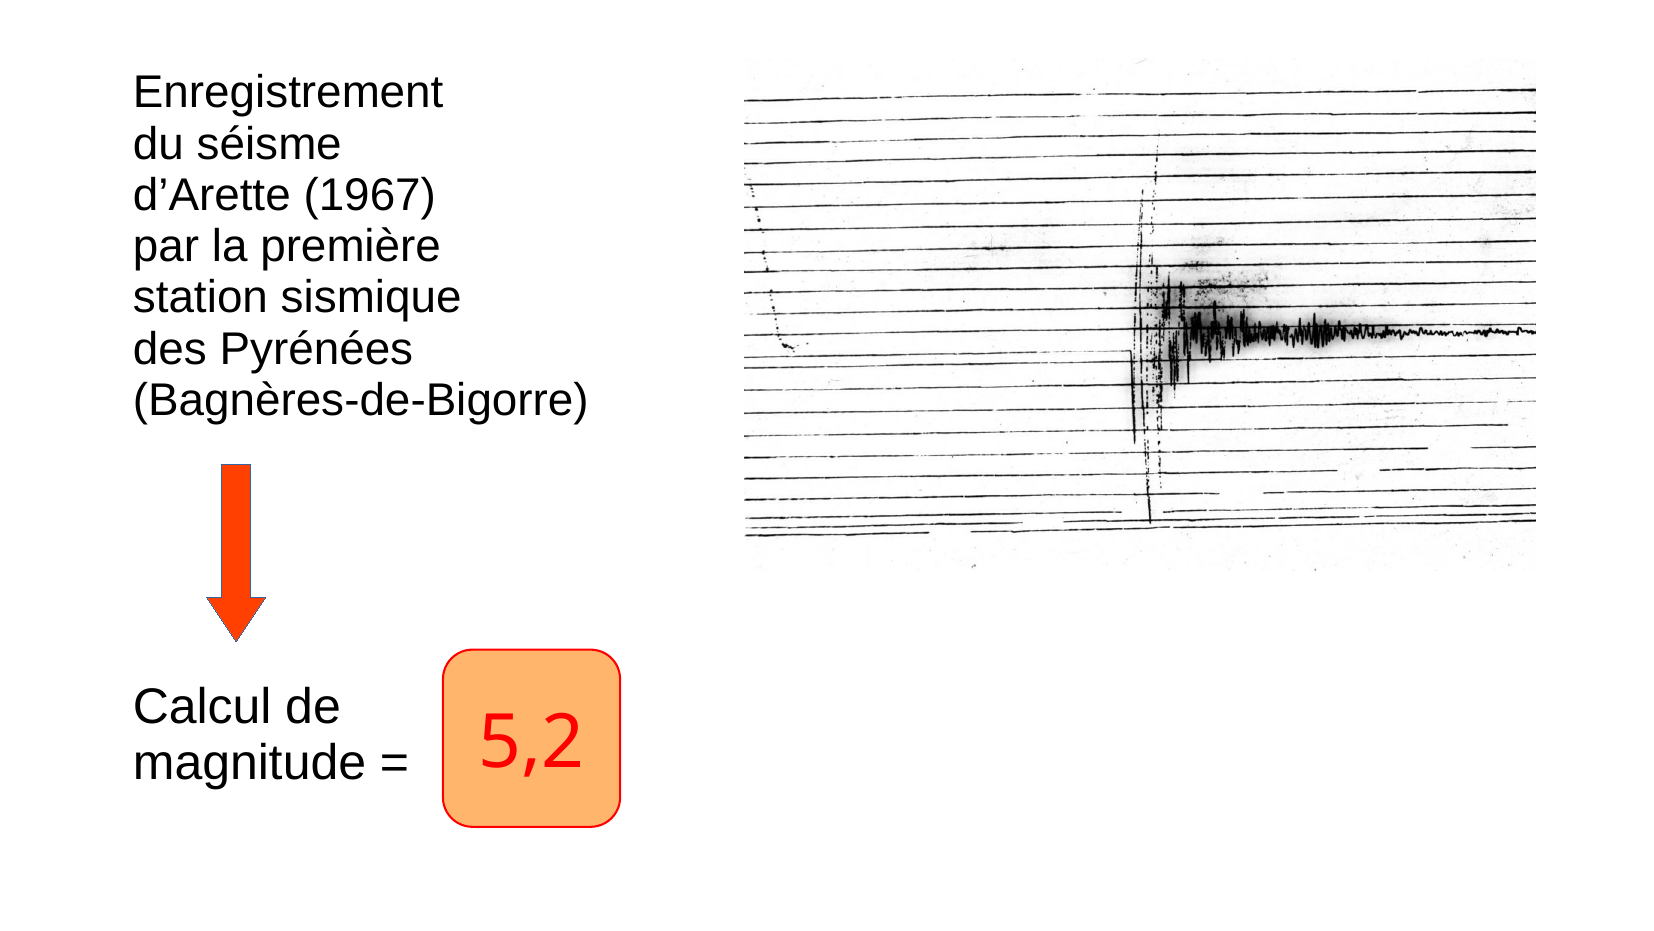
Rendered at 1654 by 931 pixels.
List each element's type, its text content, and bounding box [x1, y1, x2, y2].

picture [744, 58, 1536, 571]
text_box 5,2 [442, 649, 621, 827]
text_box Calcul de magnitude = [118, 670, 425, 798]
text_box [206, 464, 266, 642]
text_box Enregistrement du séisme d’Arette (1967) par la première station sismique des Pyrénées (Bagnères-de-Bigorre) [118, 59, 604, 433]
